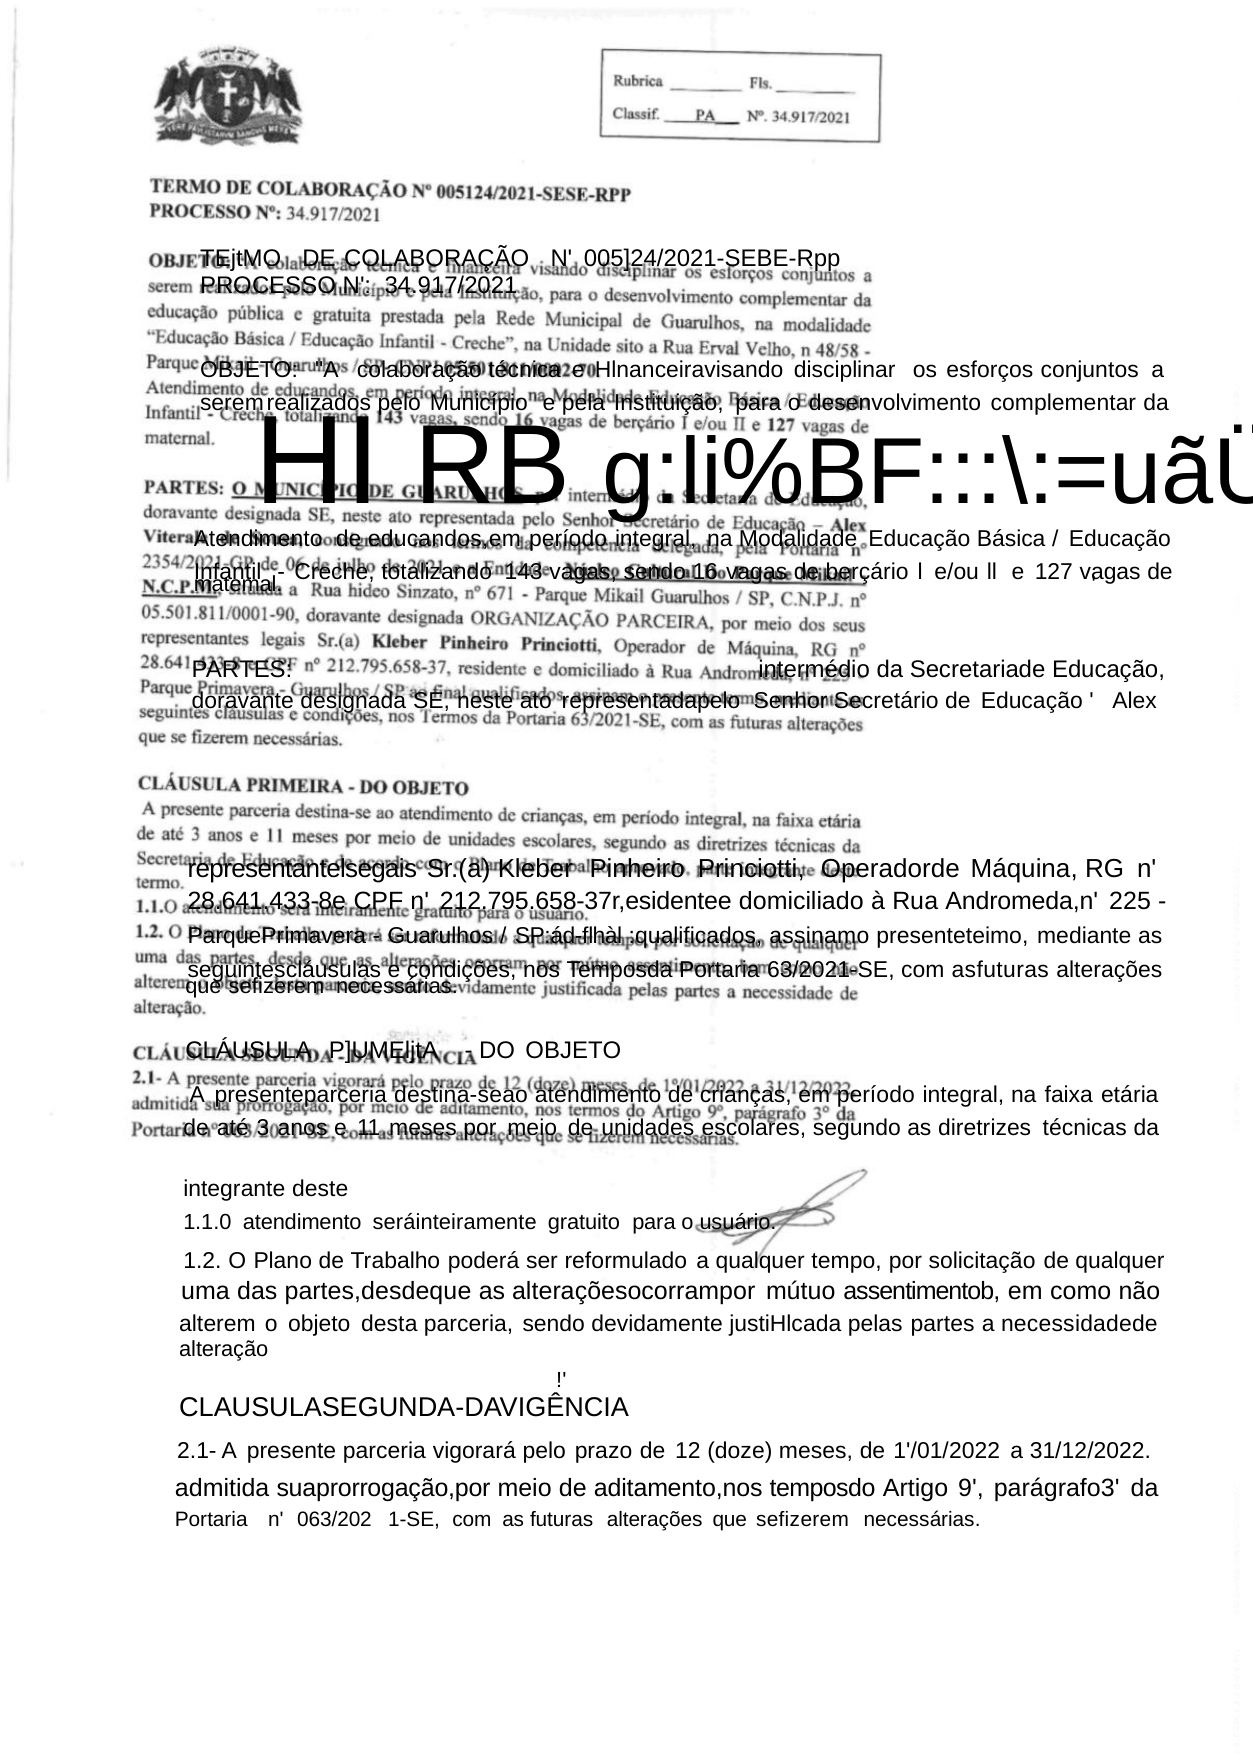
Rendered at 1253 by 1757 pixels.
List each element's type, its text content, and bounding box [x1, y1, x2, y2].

text_box RB g:li%BF:::\:=uãÜ [414, 400, 1253, 526]
text_box serem [200, 389, 254, 416]
text_box admitida suaprorrogação,por meio de aditamento,nos temposdo Artigo 9', parágrafo3' da Portaria n' 063/202 1-SE, com as futuras alterações que sefizerem necessárias. [174, 1473, 1168, 1531]
text_box CLÁUSULA P]UMEljtA - DO OBJETO [185, 1036, 646, 1064]
text_box [0, 0, 1240, 1755]
text_box !' [556, 1367, 592, 1392]
text_box realizados pelo Município e pela Instituição, para o desenvolvimento complementar da [266, 389, 345, 416]
text_box 2.1- A presente parceria vigorará pelo prazo de 12 (doze) meses, de 1'/01/2022 a 31/12/2022. [177, 1437, 1169, 1464]
text_box seguintescláusulas e condições, nos Temposda Portaria 63/2021-SE, com asfuturas alterações [187, 956, 1181, 982]
text_box A presenteparceria destina-seao atendimento de crianças, em período integral, na faixa etária de até 3 anos e 11 meses por meio de unidades escolares, segundo as diretrizes técnicas da Seermcroetariade Educaçãoe de acordo com o Plano de Trabalho aprovado, parte integrante deste [183, 1081, 1175, 1202]
text_box 1.2. O Plano de Trabalho poderá ser reformulado a qualquer tempo, por solicitação de qualquer uma das partes,desdeque as alteraçõesocorrampor mútuo assentimentob, em como não [181, 1247, 1175, 1305]
text_box matemal. [193, 571, 309, 597]
text_box TEjtMO DE COLABORAÇÃO N' 005]24/2021-SEBE-Rpp PROCESSO N': 34.917/2021 [200, 244, 866, 299]
text_box alterem o objeto desta parceria, sendo devidamente justiHlcada pelas partes a necessidadede alteração [179, 1310, 1172, 1361]
text_box ' [1091, 571, 1121, 597]
text_box H [254, 387, 345, 525]
text_box CLAUSULASEGUNDA-DAVIGÊNCIA [179, 1392, 658, 1423]
text_box Infantil - Creche, totalizando 143 vagas, sendo 16 vagas de berçário l e/ou ll e 127 vagas de [193, 558, 1186, 585]
text_box doravante designada SE, neste ato representadapelo Senhor Secretário de Educação ' Alex [191, 687, 1176, 714]
text_box [406, 416, 414, 525]
text_box Atendimento de educandos,em período integral, na Modalidade Educação Básica / Educação [193, 525, 1190, 551]
text_box OBJETO: "A colaboração técnica e Hlnanceiravisando disciplinar os esforços conjuntos a [200, 356, 1190, 382]
text_box H [276, 416, 323, 453]
text_box I [345, 387, 406, 525]
text_box intermédio da Secretariade Educação, [758, 655, 1191, 683]
text_box 1.1.0 atendimento seráinteiramente gratuito para o usuário. [183, 1209, 807, 1234]
text_box PARTES: [191, 655, 320, 683]
text_box que sefizerem necessárias. [185, 973, 486, 999]
text_box representantelsegais Sr.(a) Kleber Pinheiro Princiotti, Operadorde Máquina, RG n' 28.641.433-8e CPF n' 212.795.658-37r,esidentee domiciliado à Rua Andromeda,n' 225 - ParquePrimavera - Guarulhos / SP:ád-flhàl :qualificados, assinamo presenteteimo, mediante as [187, 853, 1181, 949]
text_box realizados pelo Município e pela Instituição, para o desenvolvimento complementar da [406, 389, 1190, 416]
